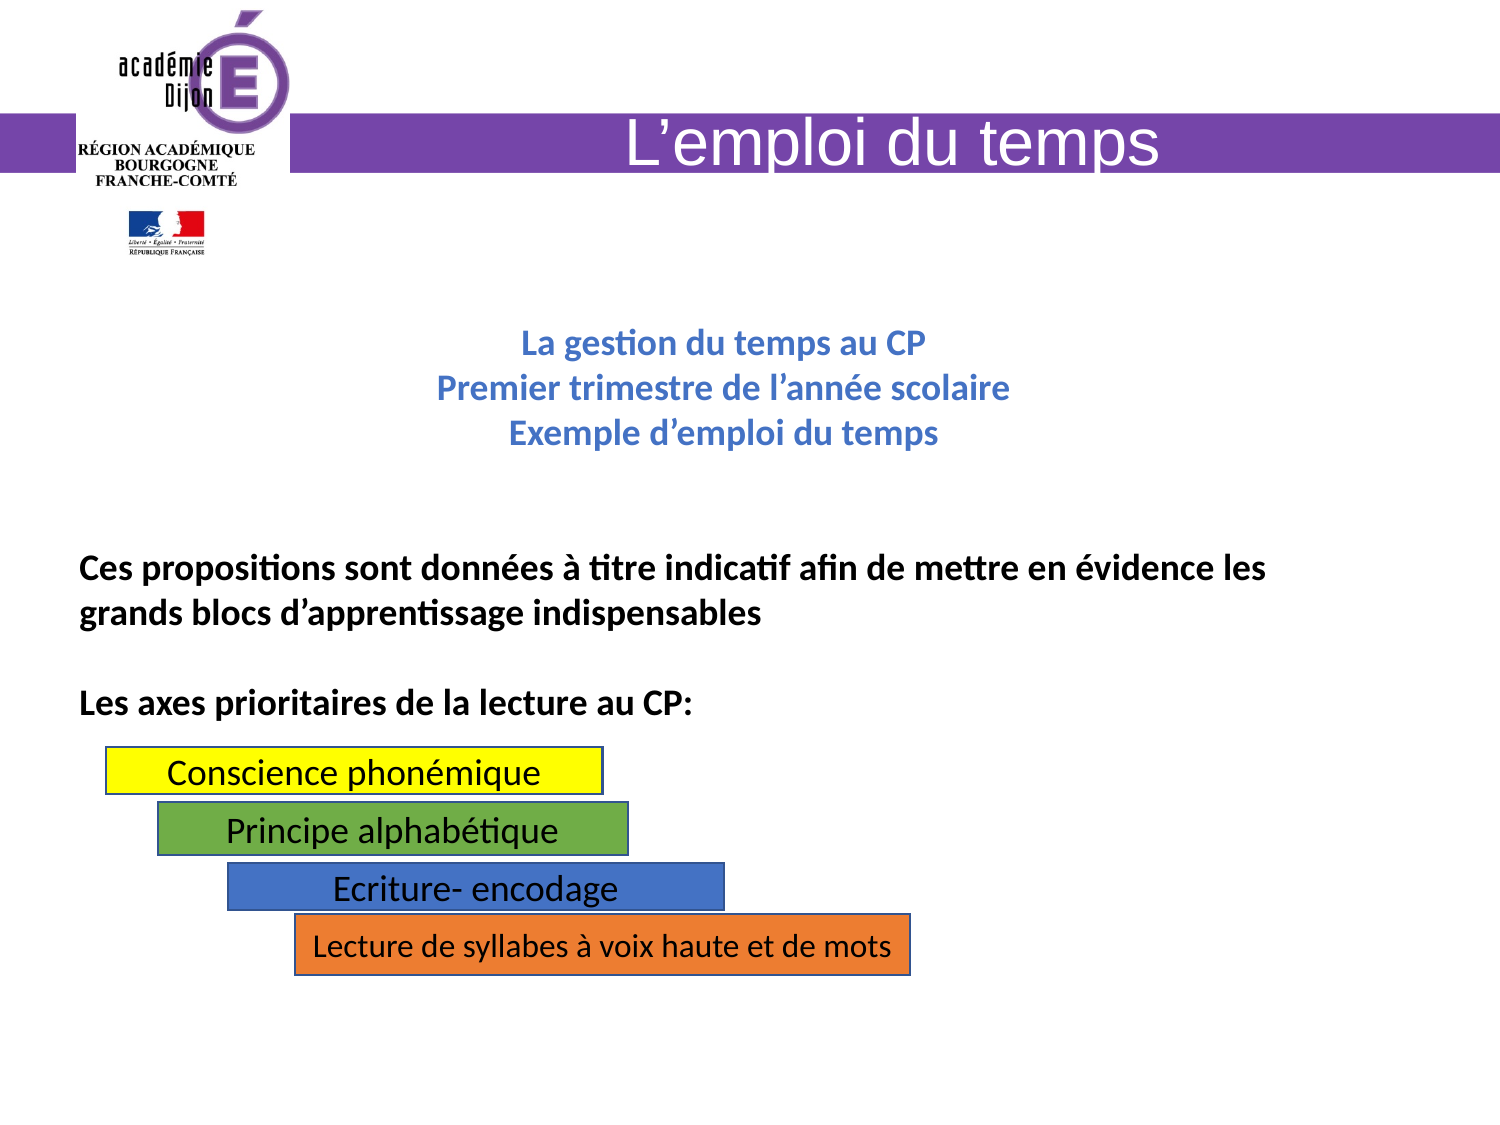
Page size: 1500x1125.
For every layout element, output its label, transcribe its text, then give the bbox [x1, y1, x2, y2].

title L’emploi du temps [360, 45, 1425, 233]
text_box Conscience phonémique [106, 747, 603, 794]
text_box Principe alphabétique [157, 801, 628, 855]
picture [76, 8, 290, 256]
text_box La gestion du temps au CP Premier trimestre de l’année scolaire Exemple d’emploi du temps Ces propositions sont données à titre indicatif afin de mettre en évidence les grands blocs d’apprentissage indispensables Les axes prioritaires de la lecture au CP: [64, 310, 1384, 911]
text_box Ecriture- encodage [227, 863, 725, 910]
text_box Lecture de syllabes à voix haute et de mots [295, 913, 911, 976]
